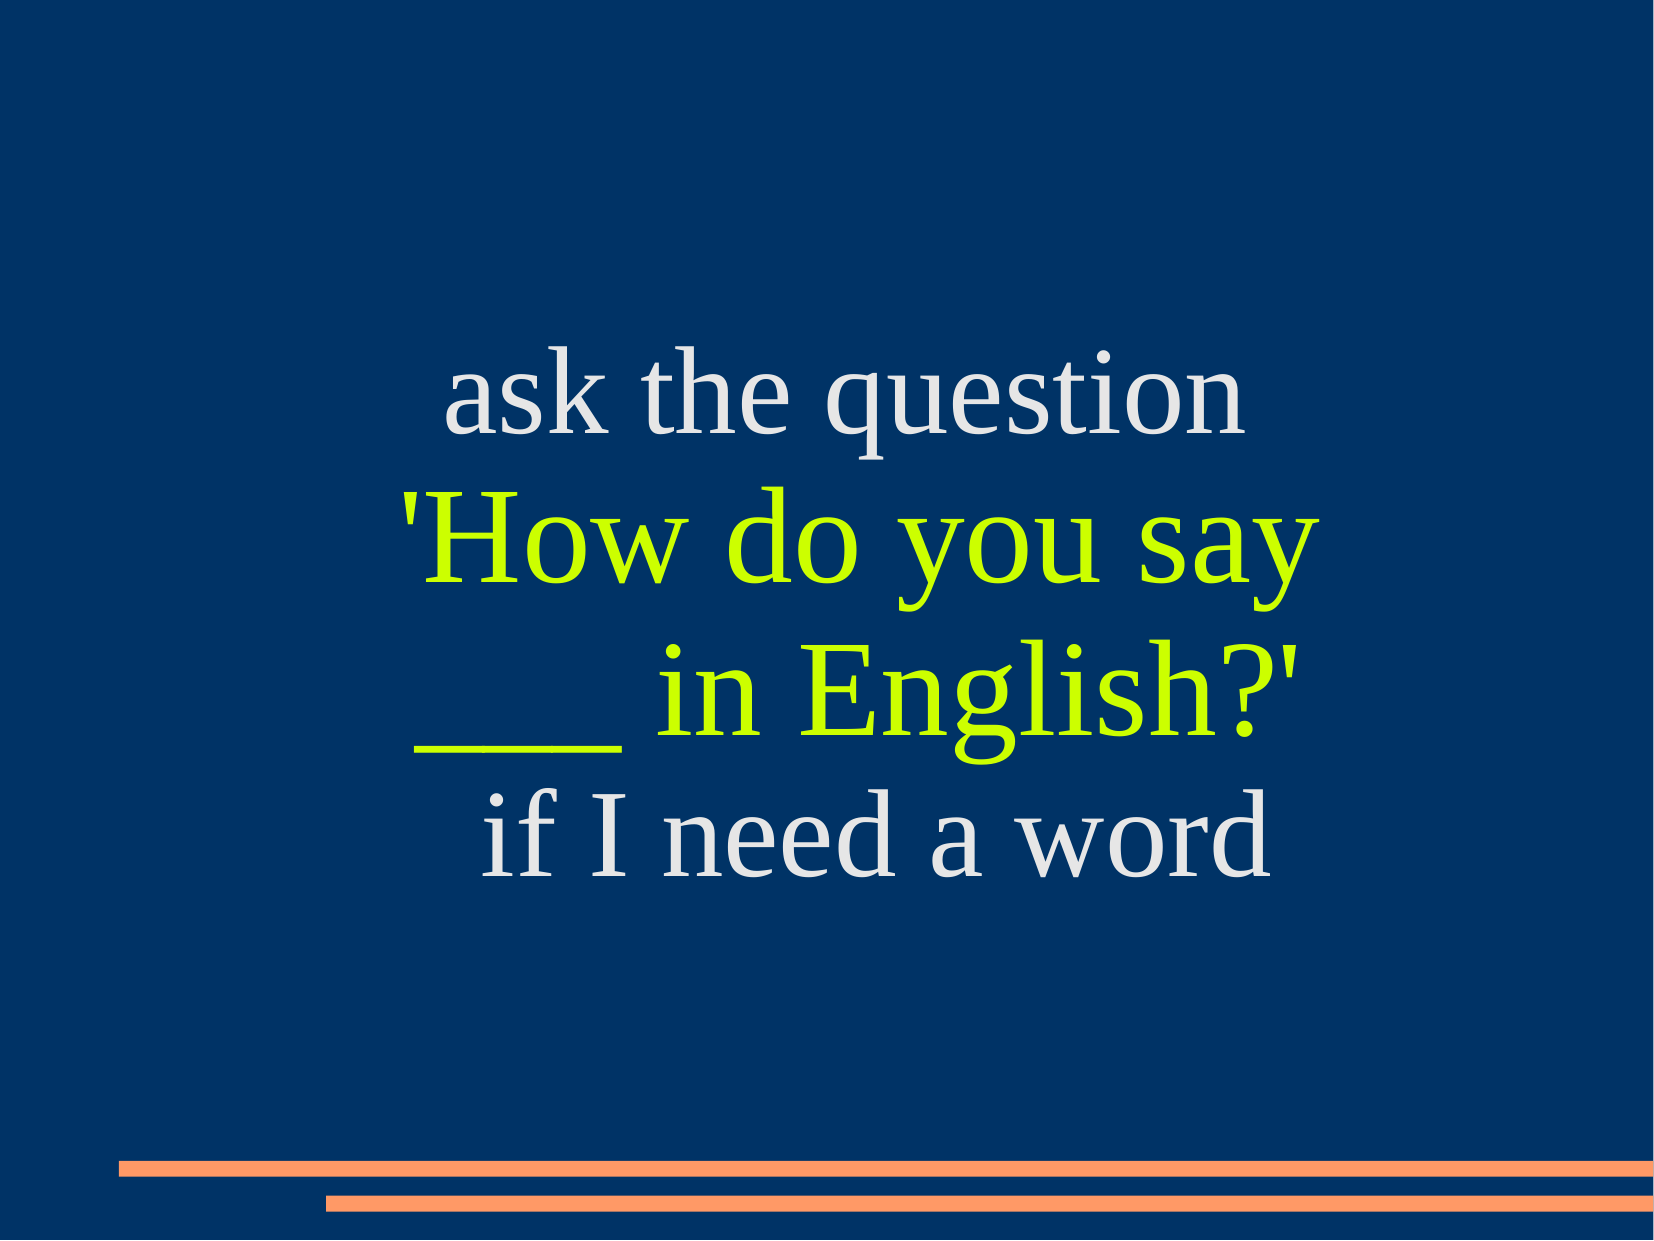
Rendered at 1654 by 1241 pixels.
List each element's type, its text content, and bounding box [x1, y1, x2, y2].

list ask the question 'How do you say ___ in English?' if I need a word [121, 322, 1561, 1132]
